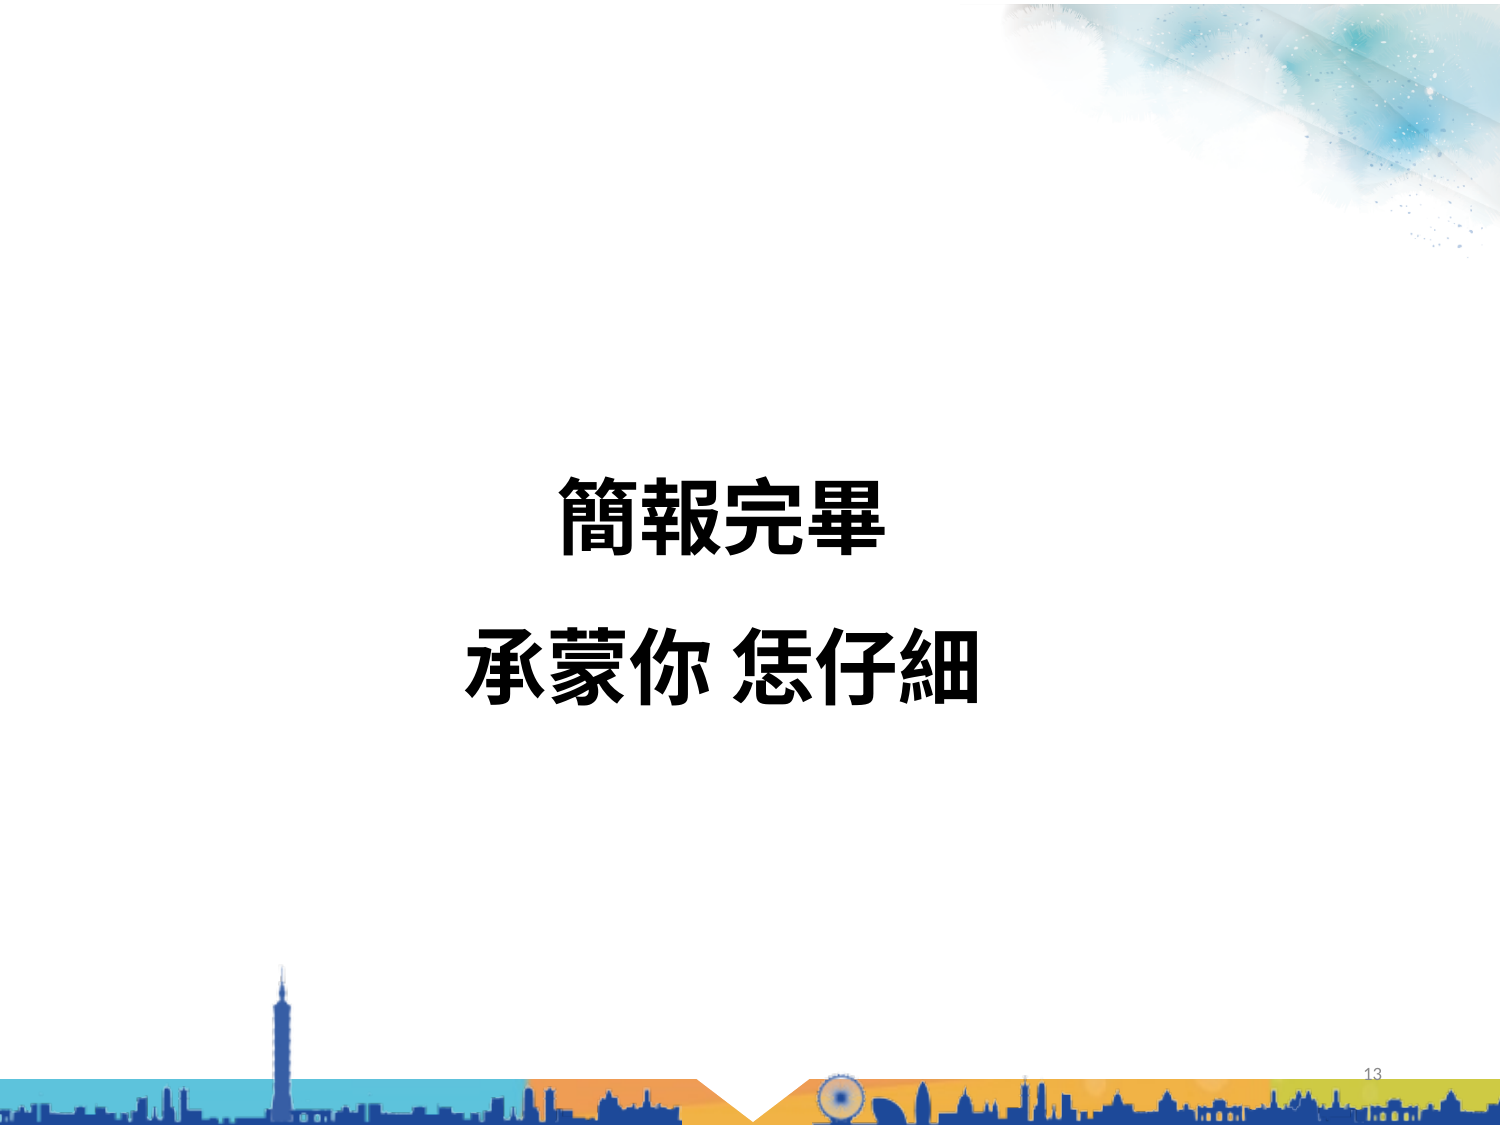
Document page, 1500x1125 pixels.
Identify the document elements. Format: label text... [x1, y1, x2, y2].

text_box <編號> [1059, 1042, 1397, 1103]
picture [0, 876, 1500, 1125]
text_box 簡報完畢 承蒙你 恁仔細 [439, 407, 1007, 723]
picture [960, 4, 1500, 280]
